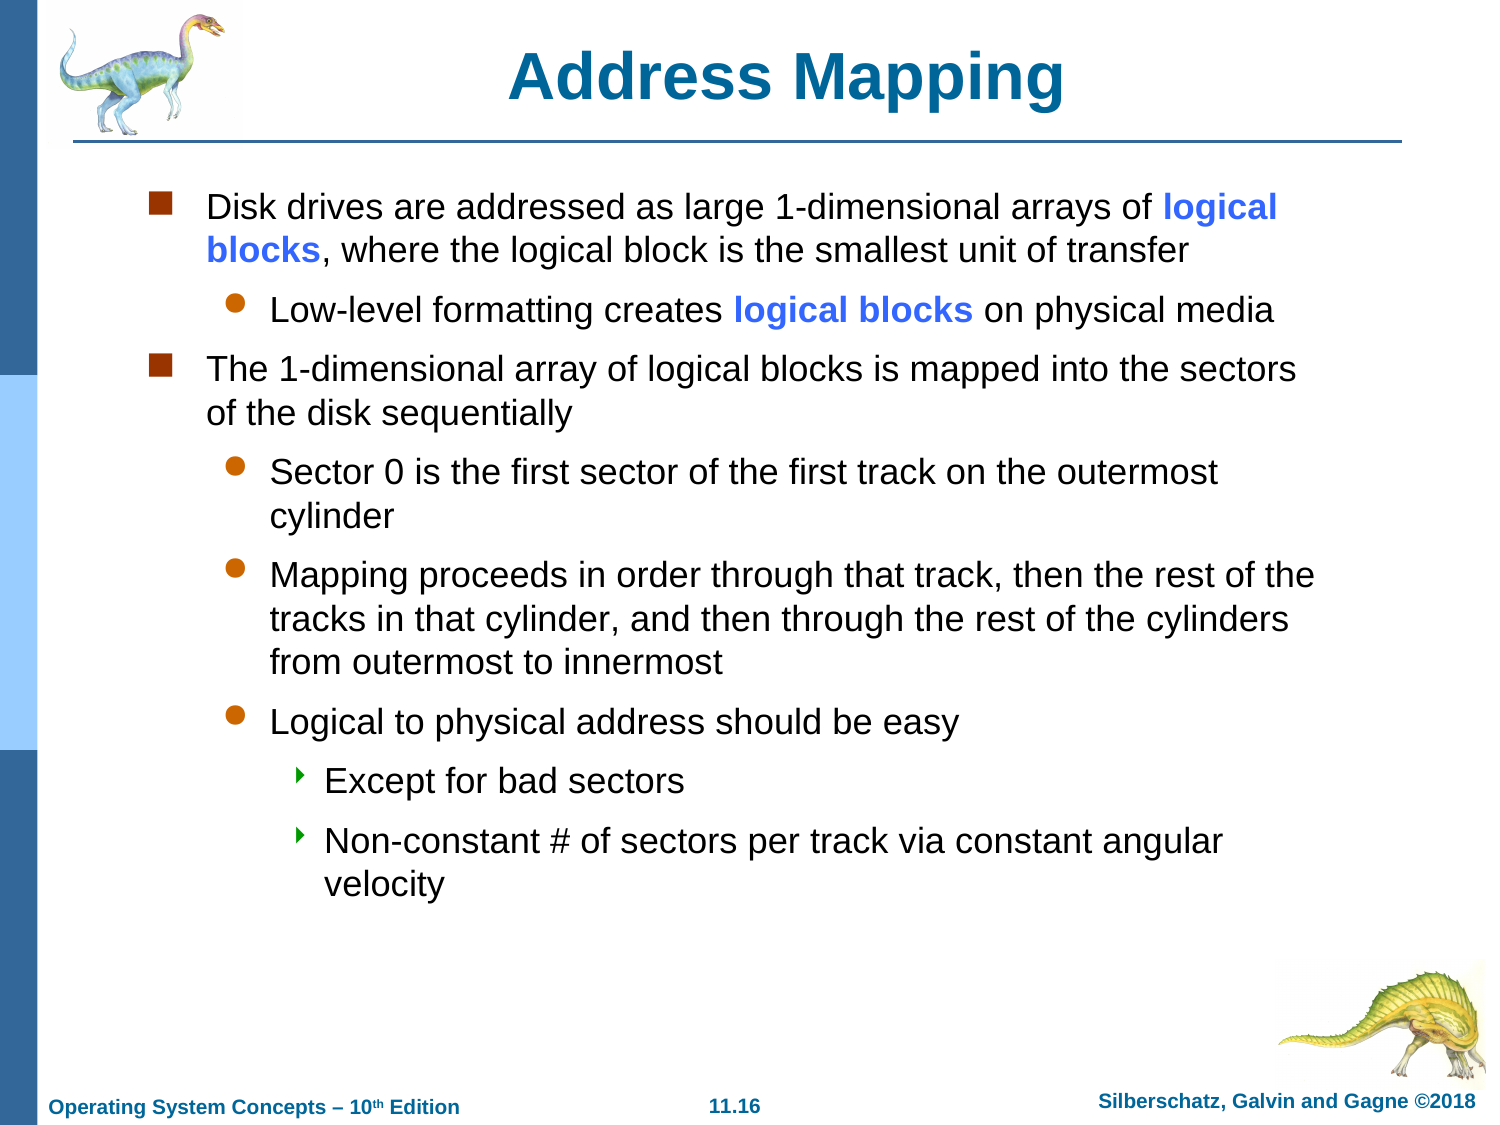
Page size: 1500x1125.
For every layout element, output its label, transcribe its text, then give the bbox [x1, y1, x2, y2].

list Disk drives are addressed as large 1-dimensional arrays of logical blocks, where the logical block is the smallest unit of transfer Low-level formatting creates logical blocks on physical media The 1-dimensional array of logical blocks is mapped into the sectors of the disk sequentially Sector 0 is the first sector of the first track on the outermost cylinder Mapping proceeds in order through that track, then the rest of the tracks in that cylinder, and then through the rest of the cylinders from outermost to innermost Logical to physical address should be easy Except for bad sectors Non-constant # of sectors per track via constant angular velocity [136, 175, 1337, 919]
title Address Mapping [148, 25, 1426, 121]
picture [1415, 1093, 1423, 1098]
picture [46, 0, 243, 149]
picture [1275, 959, 1486, 1090]
